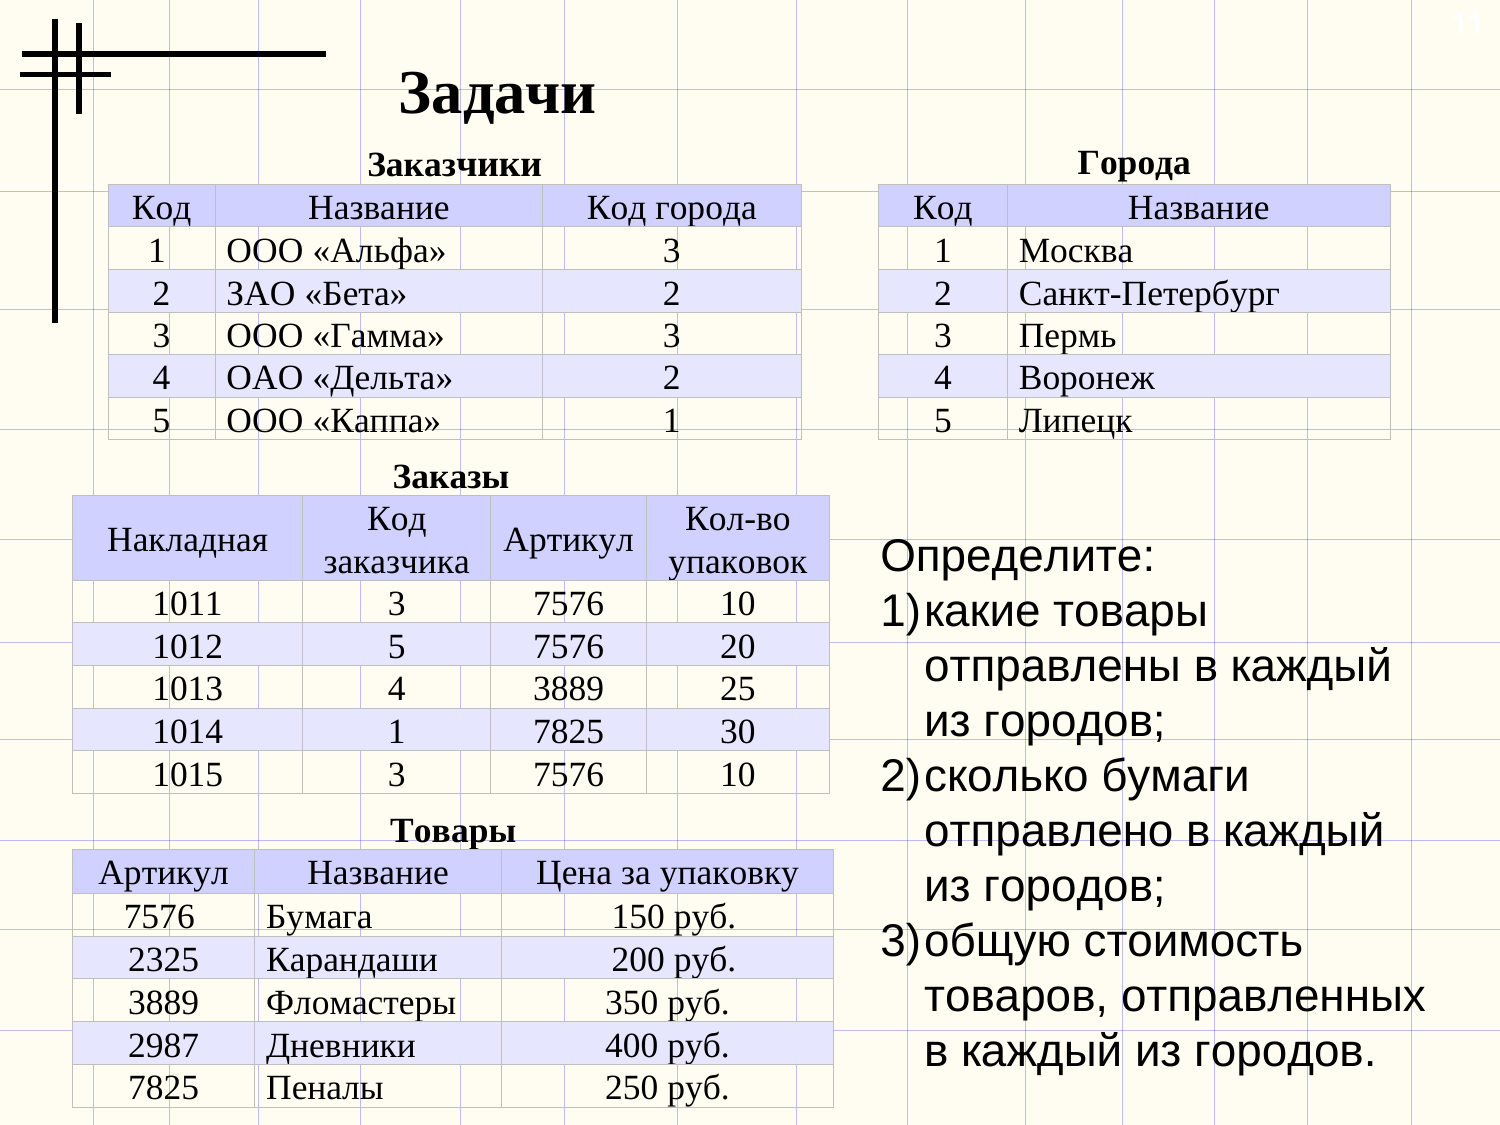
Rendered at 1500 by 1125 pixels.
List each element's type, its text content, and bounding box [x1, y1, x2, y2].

table_cell 1015 [73, 751, 302, 793]
table_cell 1 [879, 227, 1007, 269]
title Задачи [354, 43, 1426, 134]
table_cell Код [177, 204, 185, 218]
table_cell Санкт-Петербург [1236, 290, 1250, 312]
table_cell 5 [303, 623, 490, 665]
table_cell 3 [109, 313, 215, 354]
table_cell 7576 [491, 623, 646, 665]
table_cell 3 [543, 227, 801, 269]
table_cell 2 [543, 270, 801, 312]
table_cell Артикул [73, 850, 254, 893]
table_cell 7825 [73, 1065, 254, 1107]
table_cell 2 [109, 270, 215, 312]
table_cell Название [255, 850, 501, 893]
table_cell 4 [303, 666, 490, 708]
table_cell 7576 [491, 751, 646, 793]
table_cell [802, 355, 878, 397]
table_cell 7825 [491, 709, 646, 750]
table_cell 7576 [491, 581, 646, 622]
table_cell Код [175, 219, 189, 226]
table_cell 3 [303, 581, 490, 622]
table_cell ООО «Гамма» [216, 313, 542, 354]
text_box <номер> [1148, 0, 1499, 75]
table_cell 350 руб. [502, 979, 833, 1021]
table_cell 1 [109, 227, 215, 269]
table_cell Код [109, 185, 215, 226]
table_header Товары [73, 807, 834, 849]
table_cell 5 [109, 398, 215, 439]
table_cell 3889 [491, 666, 646, 708]
table_cell ООО «Каппа» [216, 398, 542, 439]
table_cell 4 [879, 355, 1007, 397]
table_cell ООО «Альфа» [216, 227, 542, 269]
table_cell Пермь [1008, 313, 1390, 354]
table_cell [802, 184, 878, 227]
table_cell 1 [543, 398, 801, 439]
table_header Заказчики [108, 139, 801, 184]
table_cell Название [216, 185, 542, 226]
table_cell 1 [303, 709, 490, 750]
table_cell 7576 [73, 894, 254, 936]
table_cell Код [958, 204, 966, 218]
table_cell Пеналы [255, 1065, 501, 1107]
text_box Определите: какие товары отправлены в каждый из городов; сколько бумаги отправлено в каждый из городов; общую стоимость товаров, отправленных в каждый из городов. [865, 517, 1458, 1084]
table_cell Название [1008, 185, 1390, 226]
table_cell Липецк [1008, 398, 1390, 439]
table_cell 20 [647, 623, 829, 665]
table_cell Код города [543, 185, 801, 226]
table_cell 5 [879, 398, 1007, 439]
table_cell [802, 397, 878, 440]
table_cell Дневники [255, 1022, 501, 1064]
table_cell 3 [303, 751, 490, 793]
table_cell 10 [647, 581, 829, 622]
table_cell 400 руб. [502, 1022, 833, 1064]
table_cell Артикул [491, 496, 646, 580]
table_cell Накладная [73, 496, 302, 580]
table_cell 1011 [73, 581, 302, 622]
table_cell 3 [879, 313, 1007, 354]
table_cell 1012 [73, 623, 302, 665]
table_cell Санкт-Петербург [1008, 270, 1390, 312]
table_cell 30 [647, 709, 829, 750]
table_header Заказы [73, 453, 830, 495]
table_cell [802, 312, 878, 355]
table_cell Цена за упаковку [502, 850, 833, 893]
table_cell 2987 [73, 1022, 254, 1064]
table_cell 25 [647, 666, 829, 708]
table_cell Фломастеры [255, 979, 501, 1021]
table_cell 3 [543, 313, 801, 354]
table_cell 250 руб. [502, 1065, 833, 1107]
table_cell Код [956, 219, 970, 226]
table_cell 200 руб. [502, 937, 833, 978]
table_cell 1013 [73, 666, 302, 708]
table_cell Бумага [255, 894, 501, 936]
table_cell 10 [647, 751, 829, 793]
table_cell Код заказчика [303, 496, 490, 580]
table_cell 1014 [73, 709, 302, 750]
table_cell Кол-во упаковок [647, 496, 829, 580]
table_cell Дневники [272, 1035, 283, 1055]
table_cell 2 [543, 355, 801, 397]
table_cell 2 [879, 270, 1007, 312]
table_cell Код [879, 185, 1007, 226]
table_cell [802, 227, 878, 269]
table_cell ЗАО «Бета» [216, 270, 542, 312]
table_header [801, 139, 878, 184]
table_cell Москва [1008, 227, 1390, 269]
table_header Города [878, 139, 1390, 184]
table_cell ОАО «Дельта» [216, 355, 542, 397]
table_cell 4 [109, 355, 215, 397]
table_cell Воронеж [1008, 355, 1390, 397]
table_cell 150 руб. [502, 894, 833, 936]
table_cell [802, 269, 878, 312]
table_cell Карандаши [255, 937, 501, 978]
table_cell 2325 [73, 937, 254, 978]
table_cell 3889 [73, 979, 254, 1021]
